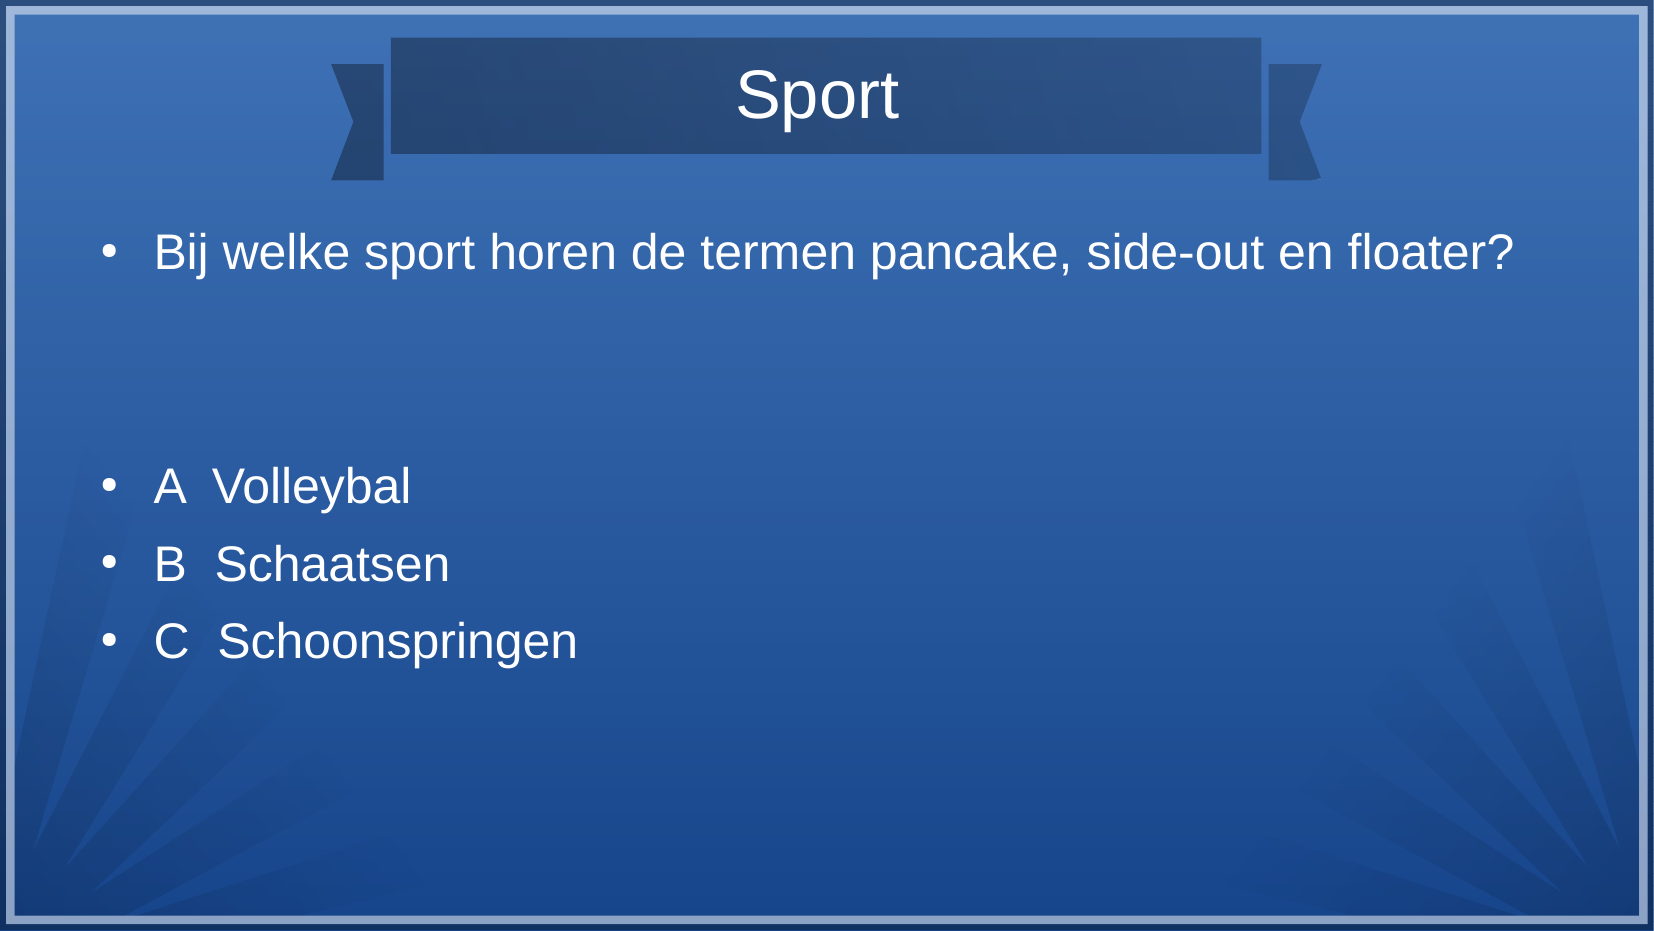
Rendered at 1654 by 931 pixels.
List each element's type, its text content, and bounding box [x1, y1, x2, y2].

list Bij welke sport horen de termen pancake, side-out en floater? A Volleybal B Schaatsen C Schoonspringen [82, 224, 1571, 848]
title Sport [389, 35, 1264, 154]
